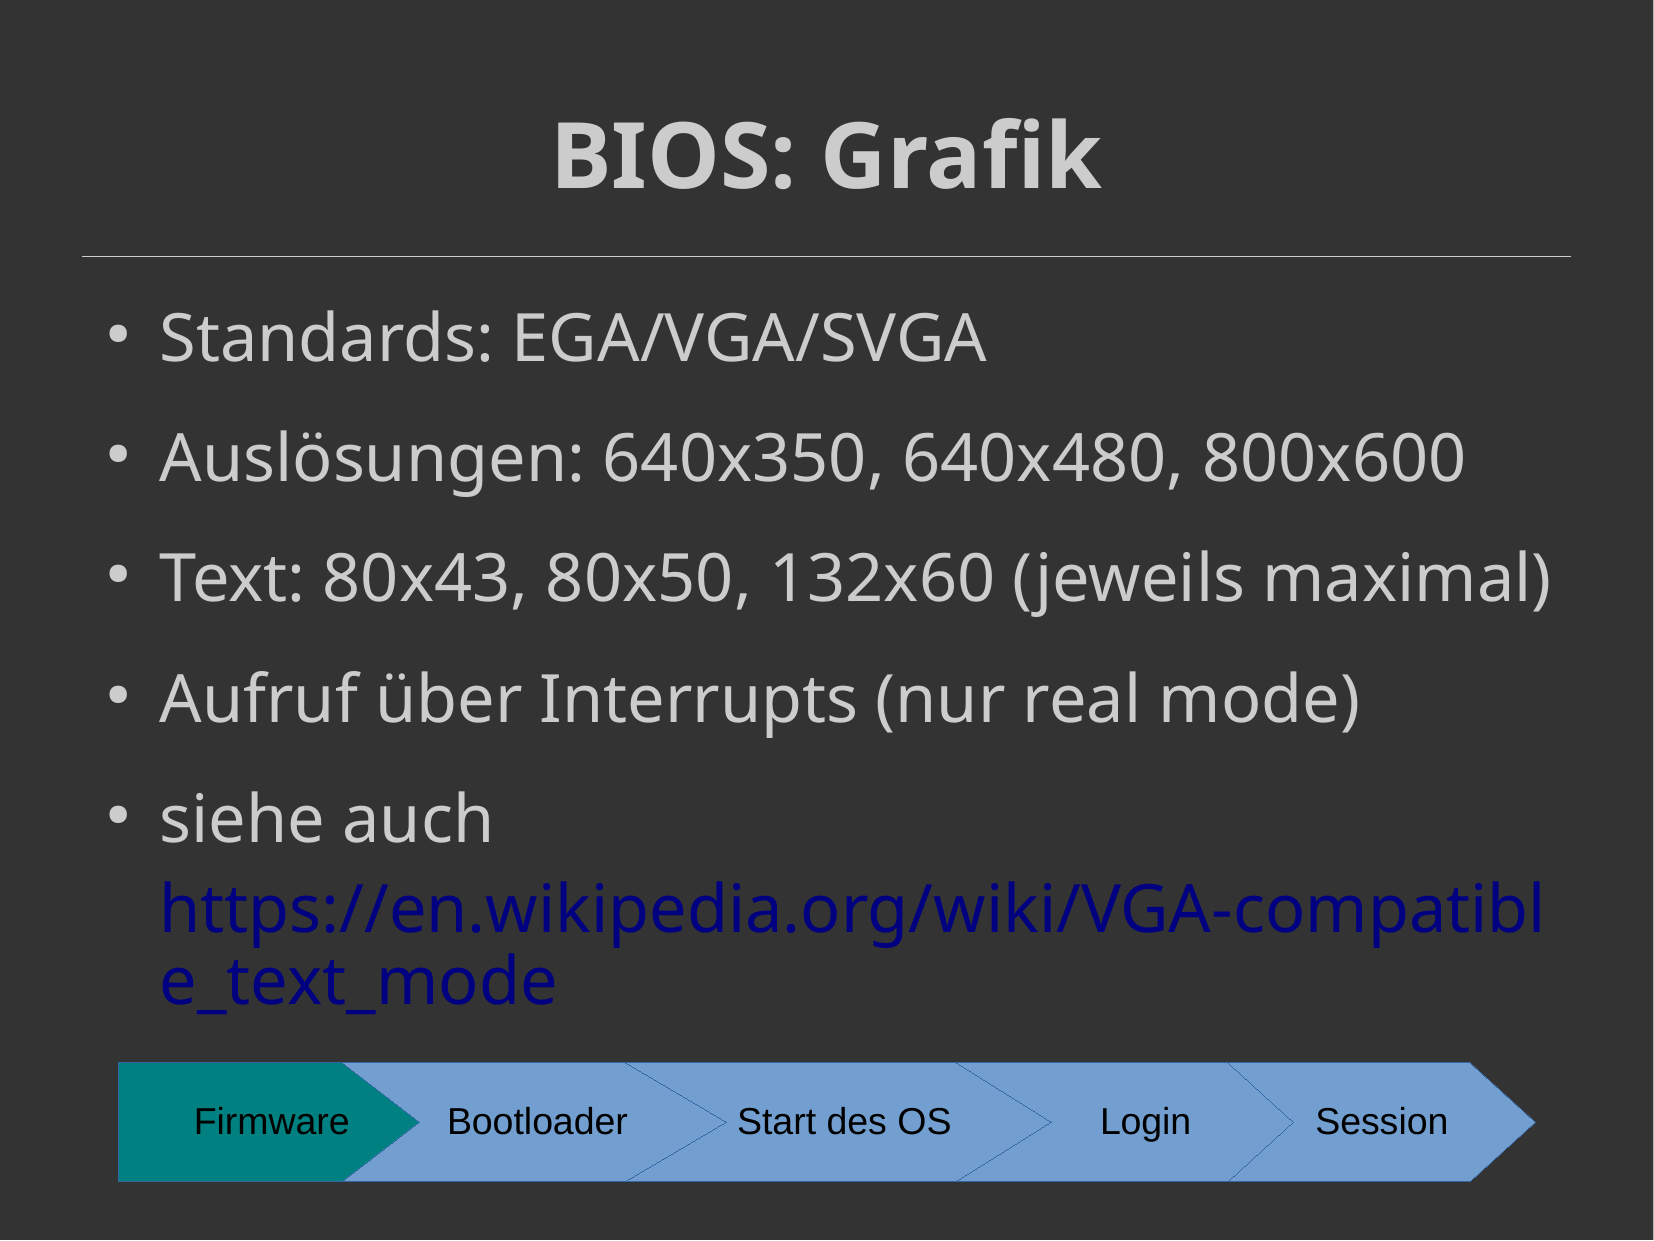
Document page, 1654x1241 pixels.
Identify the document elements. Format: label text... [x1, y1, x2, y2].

text_box Firmware [118, 1062, 418, 1182]
text_box Start des OS [625, 1062, 1049, 1182]
text_box Session [1228, 1062, 1536, 1182]
text_box Login [956, 1062, 1292, 1182]
list Standards: EGA/VGA/SVGA Auslösungen: 640x350, 640x480, 800x600 Text: 80x43, 80x50, 132x60 (jeweils maximal) Aufruf über Interrupts (nur real mode) siehe auch https://en.wikipedia.org/wiki/VGA-compatible_text_mode [88, 290, 1577, 1010]
text_box Bootloader [342, 1062, 724, 1182]
title BIOS: Grafik [82, 49, 1571, 257]
